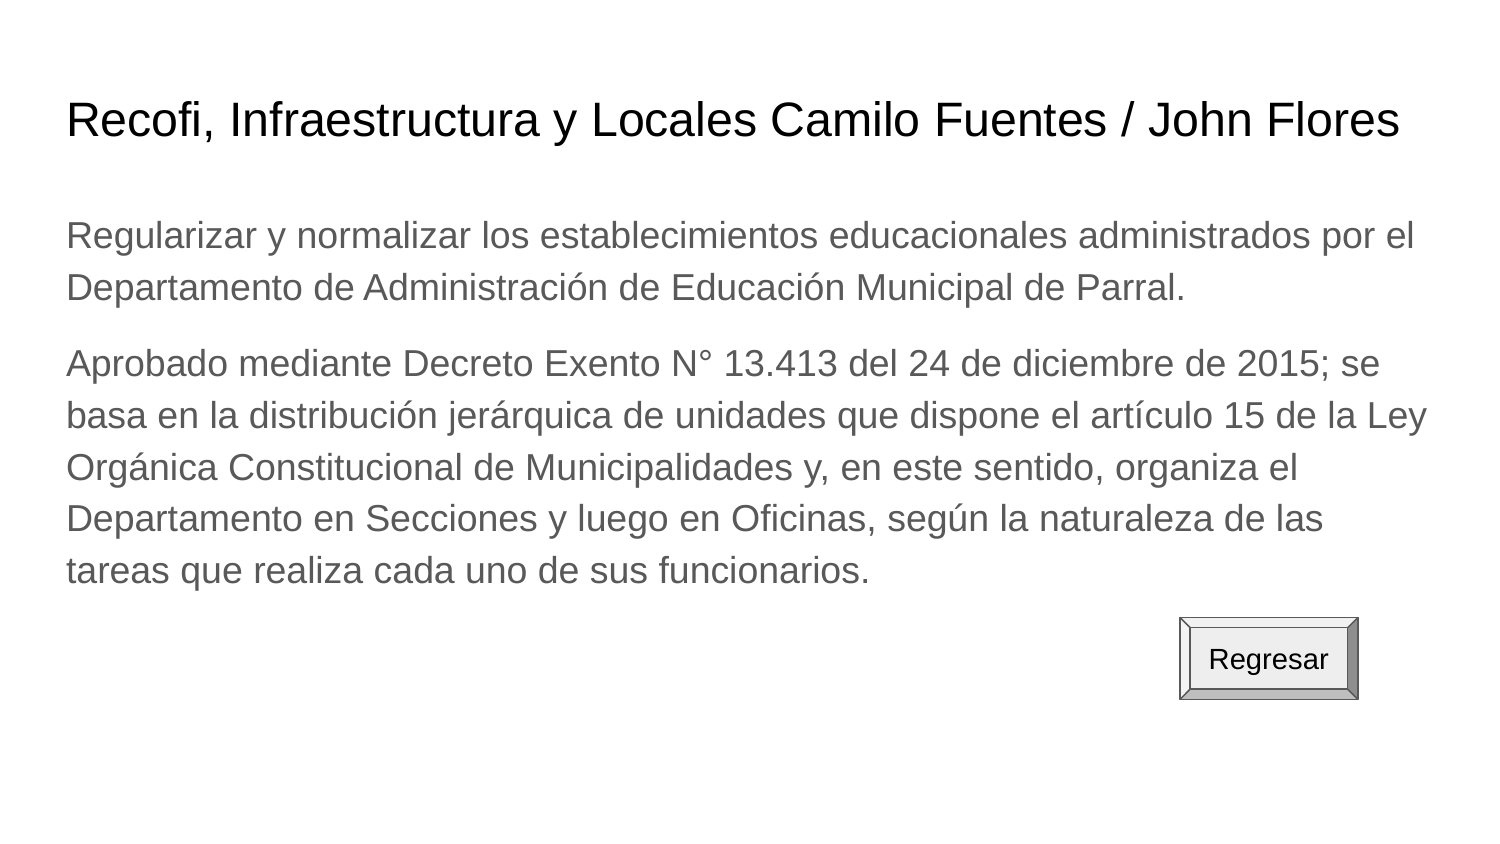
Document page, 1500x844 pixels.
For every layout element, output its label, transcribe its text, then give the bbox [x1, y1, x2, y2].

title Recofi, Infraestructura y Locales Camilo Fuentes / John Flores [51, 72, 1449, 167]
list Regularizar y normalizar los establecimientos educacionales administrados por el Departamento de Administración de Educación Municipal de Parral. Aprobado mediante Decreto Exento N° 13.413 del 24 de diciembre de 2015; se basa en la distribución jerárquica de unidades que dispone el artículo 15 de la Ley Orgánica Constitucional de Municipalidades y, en este sentido, organiza el Departamento en Secciones y luego en Oficinas, según la naturaleza de las tareas que realiza cada uno de sus funcionarios. [51, 189, 1449, 750]
text_box Regresar [1191, 628, 1347, 689]
